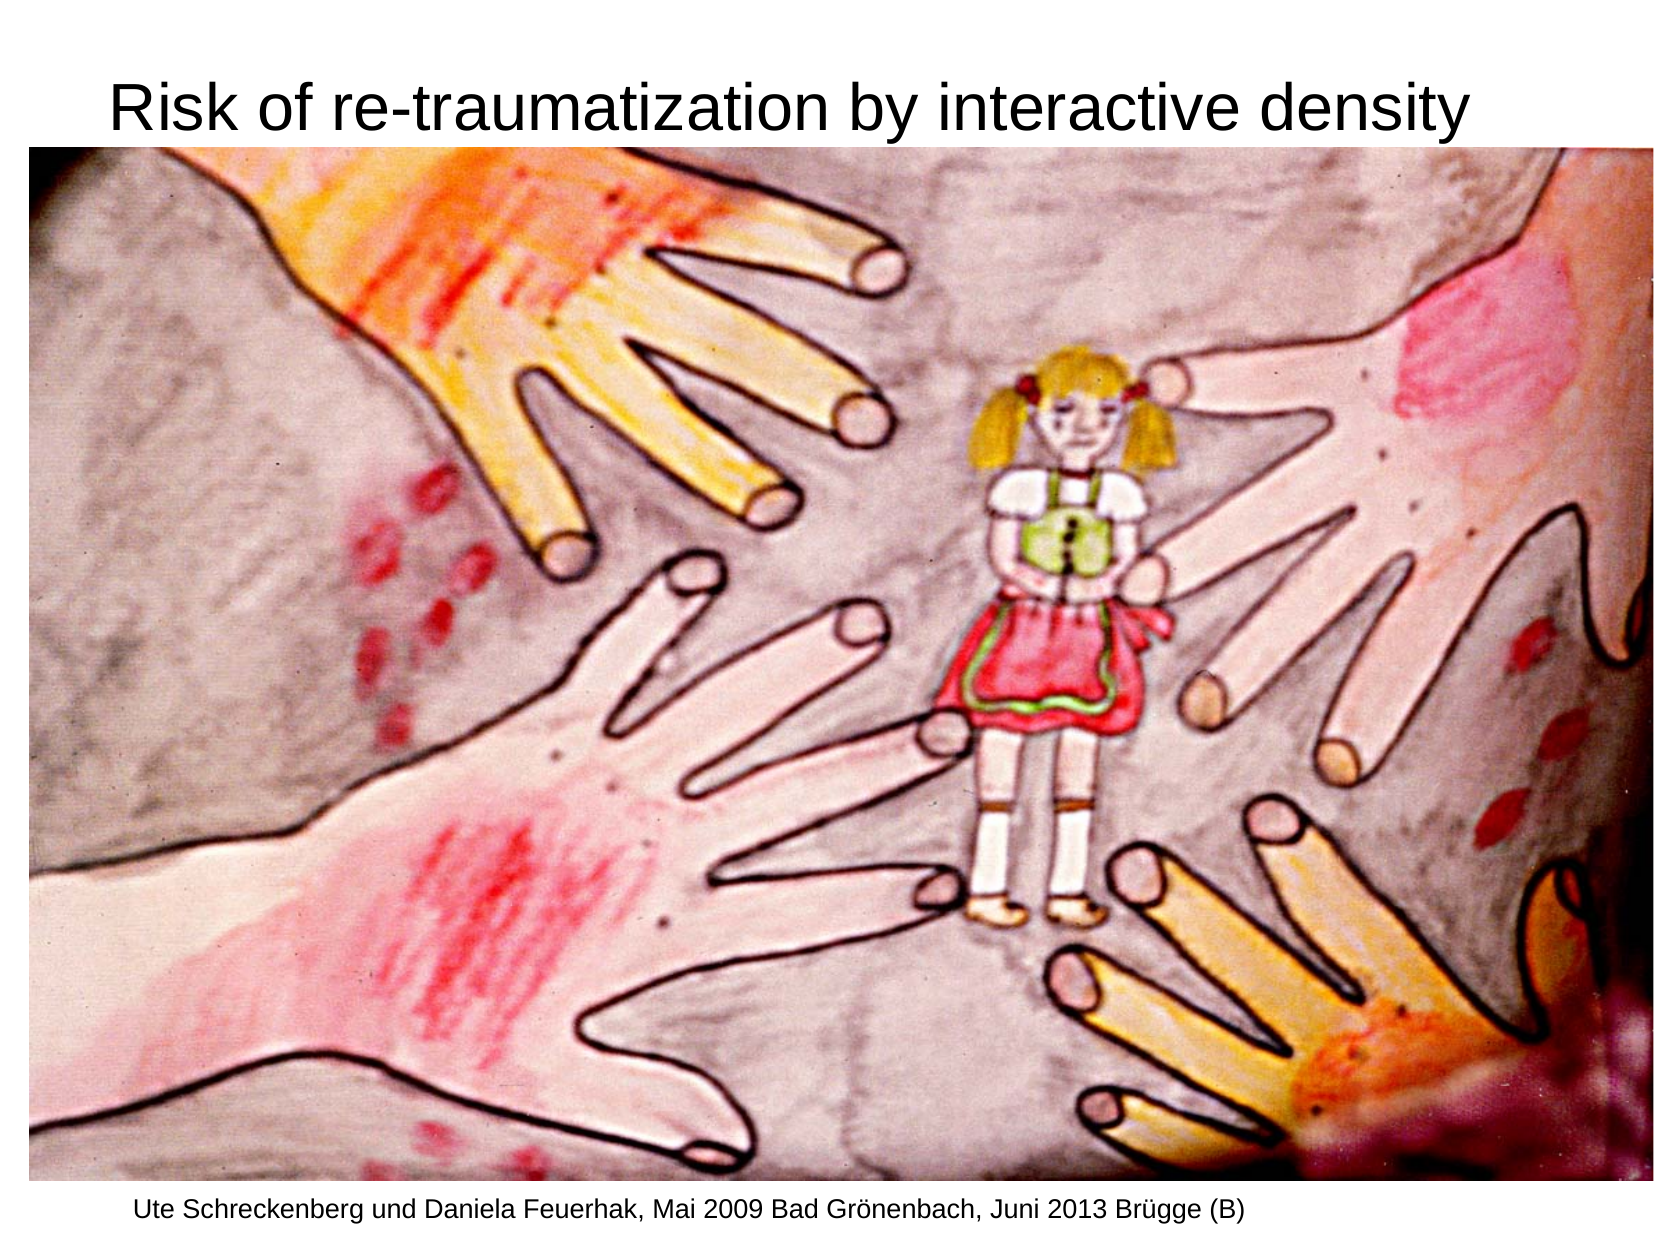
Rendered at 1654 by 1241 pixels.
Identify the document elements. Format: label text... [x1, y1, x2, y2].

text_box Risk of re-traumatization by interactive density [94, 59, 1536, 147]
text_box Ute Schreckenberg und Daniela Feuerhak, Mai 2009 Bad Grönenbach, Juni 2013 Brügge (B) [118, 1151, 1536, 1241]
picture [29, 147, 1654, 1181]
